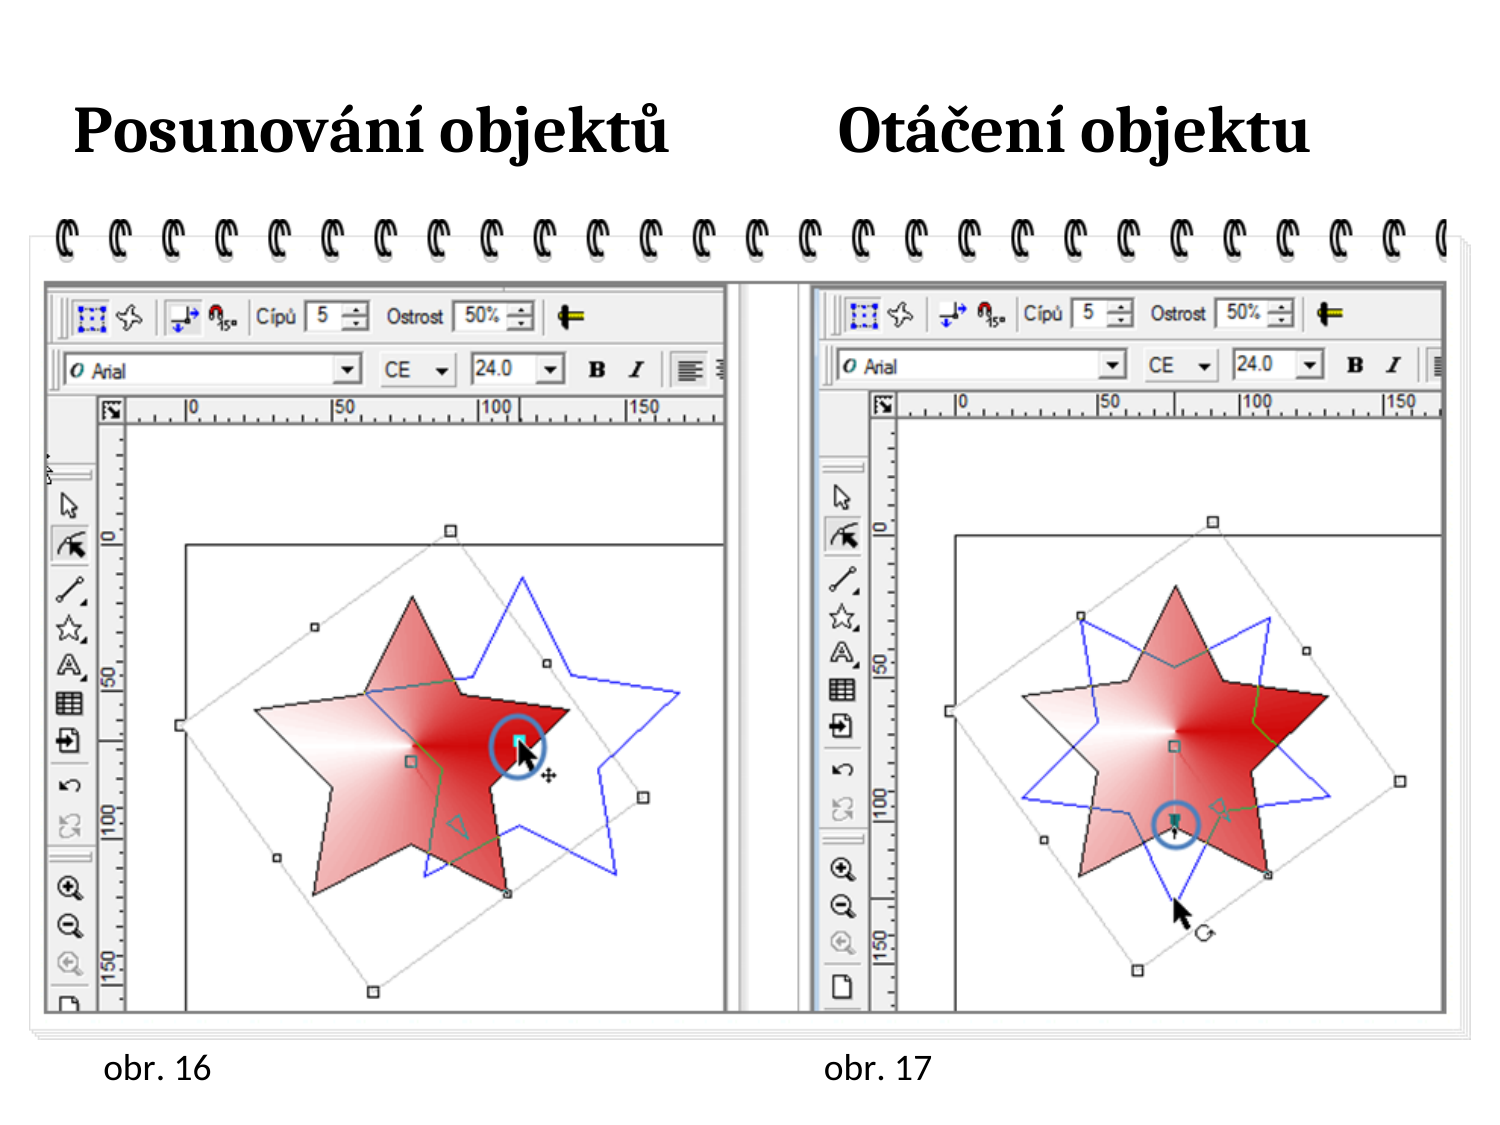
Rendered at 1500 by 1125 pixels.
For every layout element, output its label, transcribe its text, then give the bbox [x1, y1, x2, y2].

text_box Posunování objektů Otáčení objektu [0, 78, 1500, 174]
text_box obr. 17 [809, 1040, 1294, 1096]
text_box obr. 16 [88, 1040, 809, 1096]
picture [29, 219, 1471, 1040]
